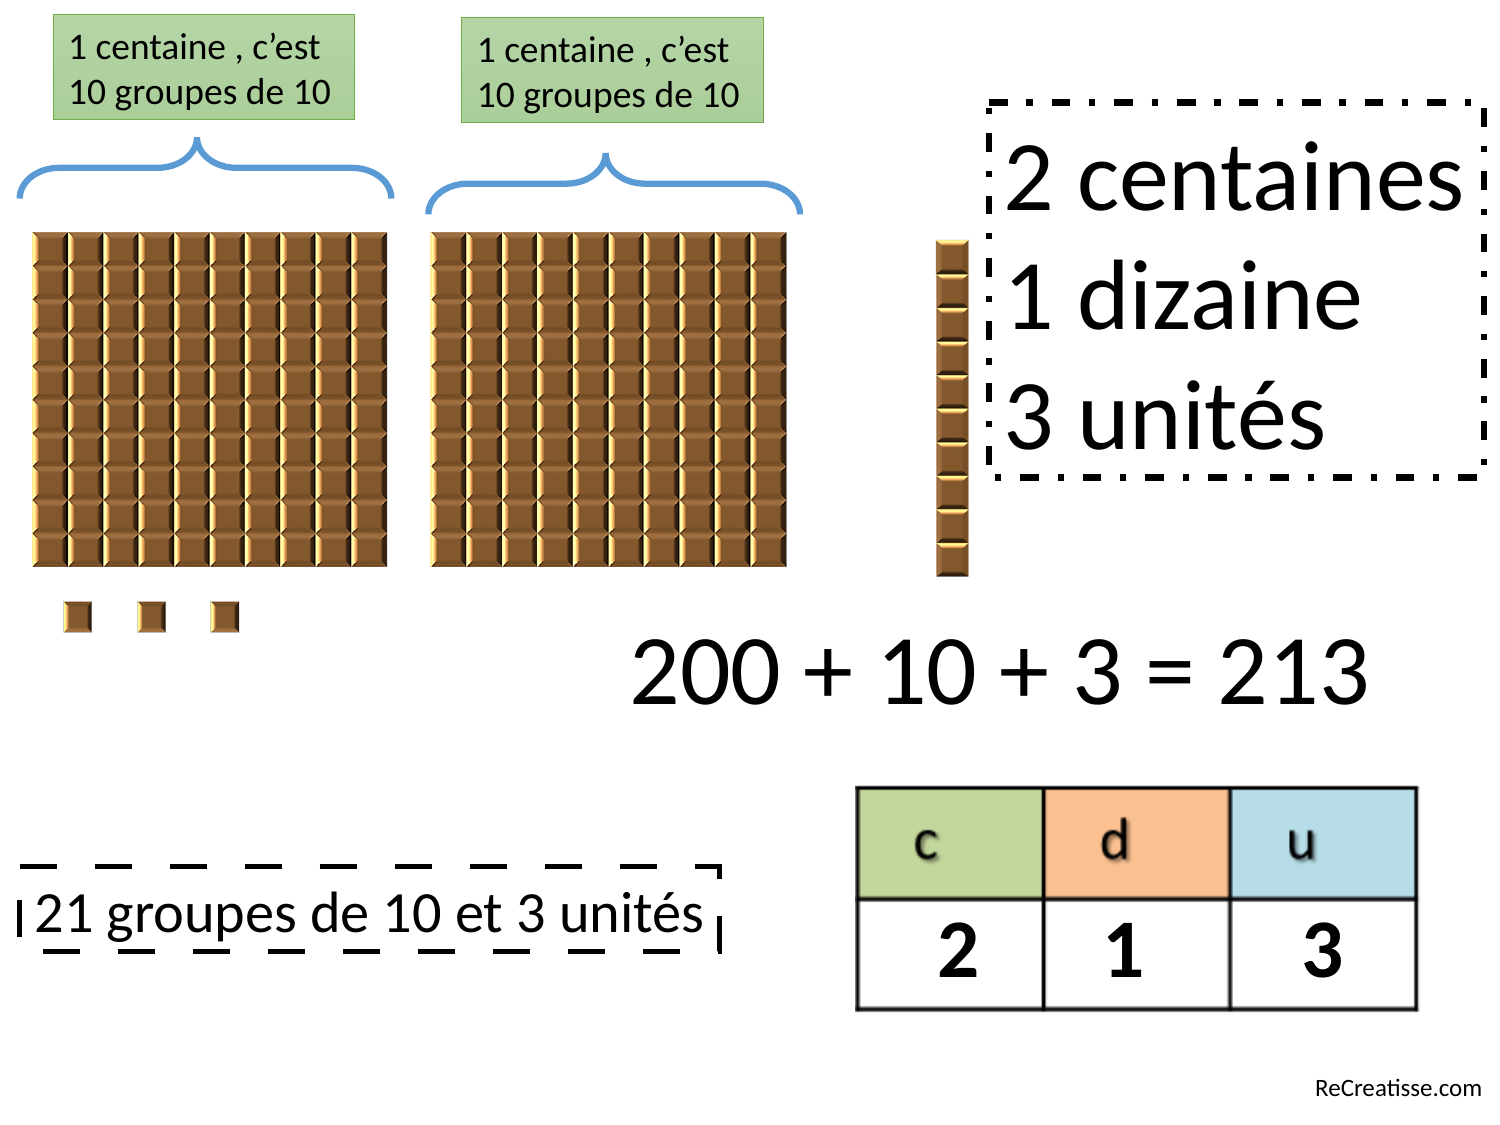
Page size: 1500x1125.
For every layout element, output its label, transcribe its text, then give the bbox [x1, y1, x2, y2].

picture [855, 781, 1422, 1014]
text_box 200 + 10 + 3 = 213 [614, 597, 1385, 732]
text_box 2 [923, 886, 995, 1001]
text_box 2 centaines 1 dizaine 3 unités [989, 102, 1484, 477]
text_box 1 [1087, 886, 1159, 1001]
text_box 1 centaine , c’est 10 groupes de 10 [53, 14, 355, 119]
picture [30, 230, 970, 633]
text_box 21 groupes de 10 et 3 unités [20, 867, 720, 952]
text_box 1 centaine , c’est 10 groupes de 10 [462, 18, 763, 123]
text_box 3 [1287, 886, 1359, 1001]
text_box ReCreatisse.com [1300, 1064, 1498, 1109]
